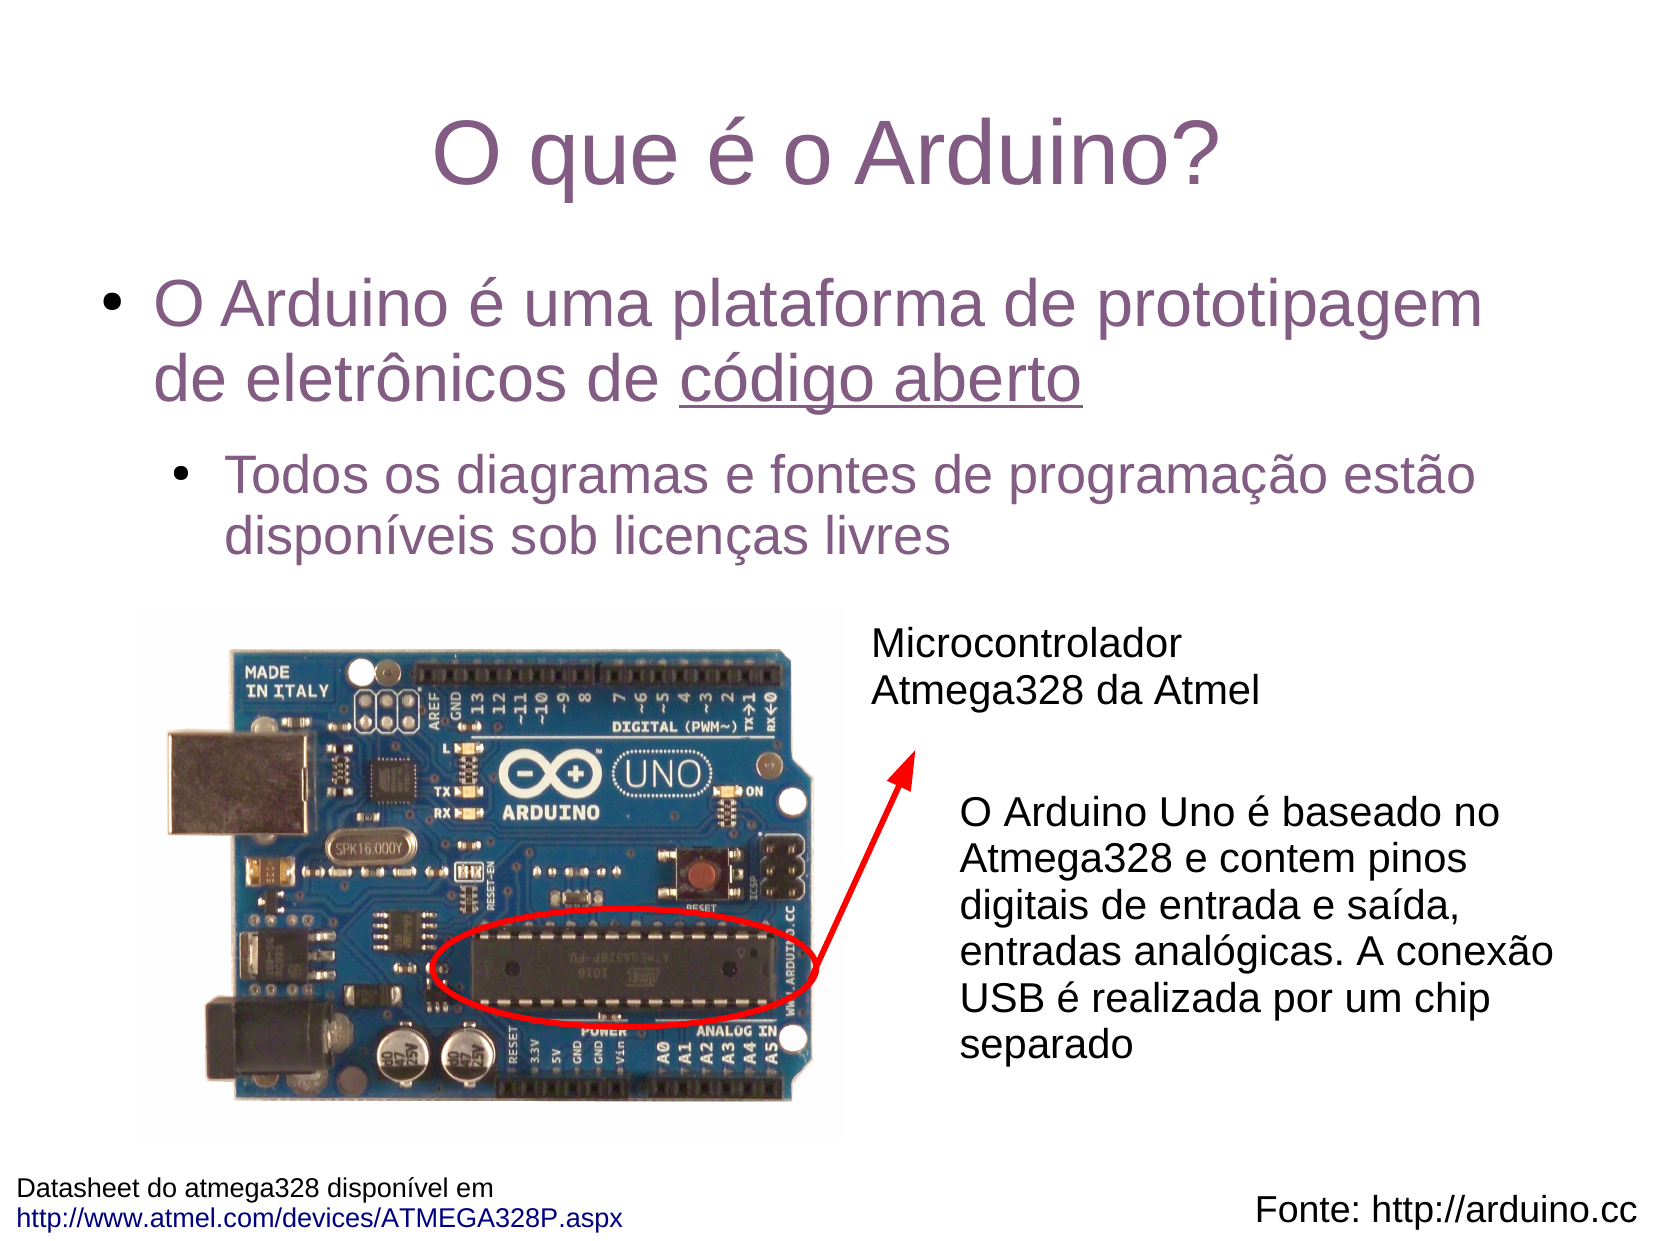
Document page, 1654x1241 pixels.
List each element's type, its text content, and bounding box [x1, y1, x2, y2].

text_box Datasheet do atmega328 disponível em http://www.atmel.com/devices/ATMEGA328P.aspx [1, 1165, 870, 1241]
picture [436, 912, 813, 1023]
picture [135, 888, 845, 1138]
text_box Fonte: http://arduino.cc [1240, 1181, 1654, 1238]
list O Arduino é uma plataforma de prototipagem de eletrônicos de código aberto Todos os diagramas e fontes de programação estão disponíveis sob licenças livres [82, 265, 1571, 888]
text_box O Arduino Uno é baseado no Atmega328 e contem pinos digitais de entrada e saída, entradas analógicas. A conexão USB é realizada por um chip separado [944, 781, 1595, 1075]
text_box Microcontrolador Atmega328 da Atmel [856, 612, 1359, 721]
title O que é o Arduino? [82, 49, 1571, 257]
